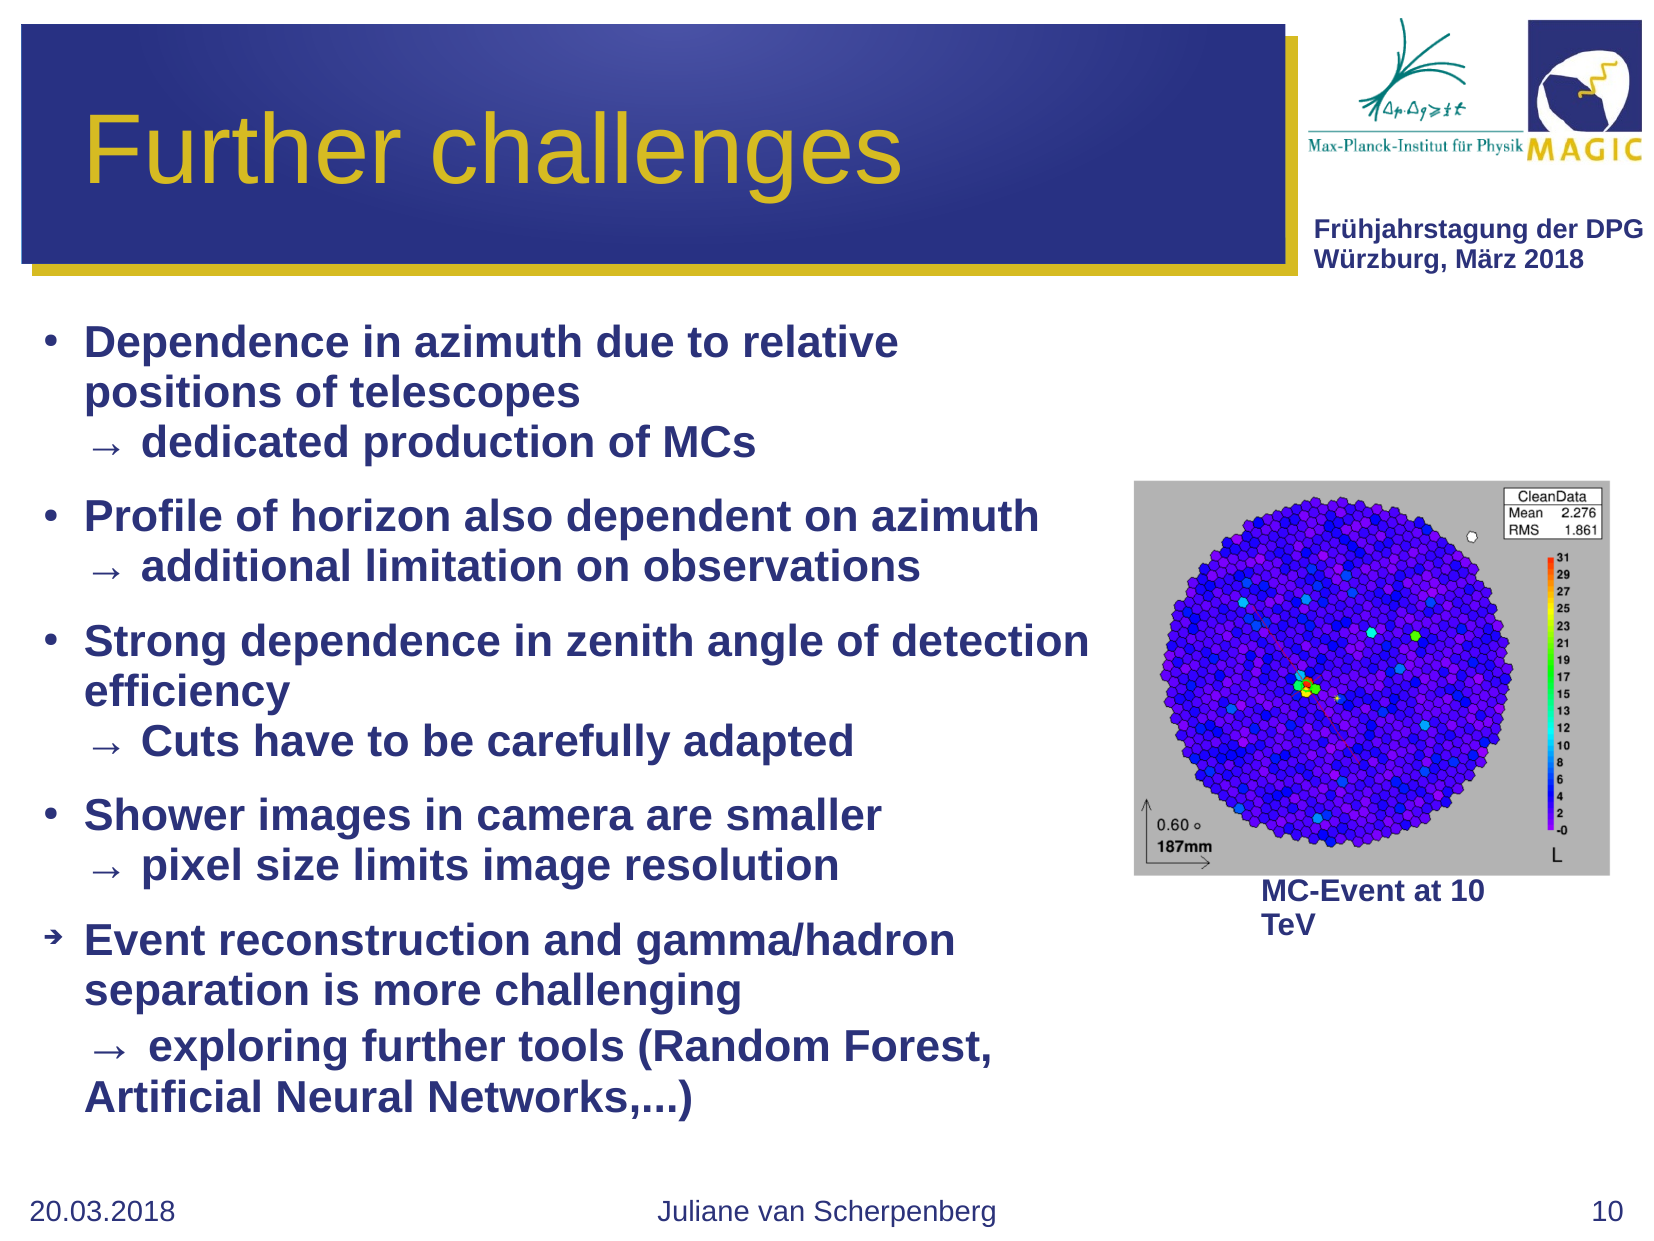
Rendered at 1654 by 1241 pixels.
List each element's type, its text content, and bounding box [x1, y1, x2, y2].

picture [1527, 19, 1642, 165]
picture [1125, 472, 1618, 883]
text_box MC-Event at 10 TeV [1246, 865, 1565, 916]
picture [1308, 18, 1524, 156]
list Dependence in azimuth due to relative positions of telescopes → dedicated production of MCs Profile of horizon also dependent on azimuth → additional limitation on observations Strong dependence in zenith angle of detection efficiency → Cuts have to be carefully adapted Shower images in camera are smaller → pixel size limits image resolution Event reconstruction and gamma/hadron separation is more challenging → exploring further tools (Random Forest, Artificial Neural Networks,...) [29, 316, 1111, 1128]
title Further challenges [82, 47, 1235, 252]
